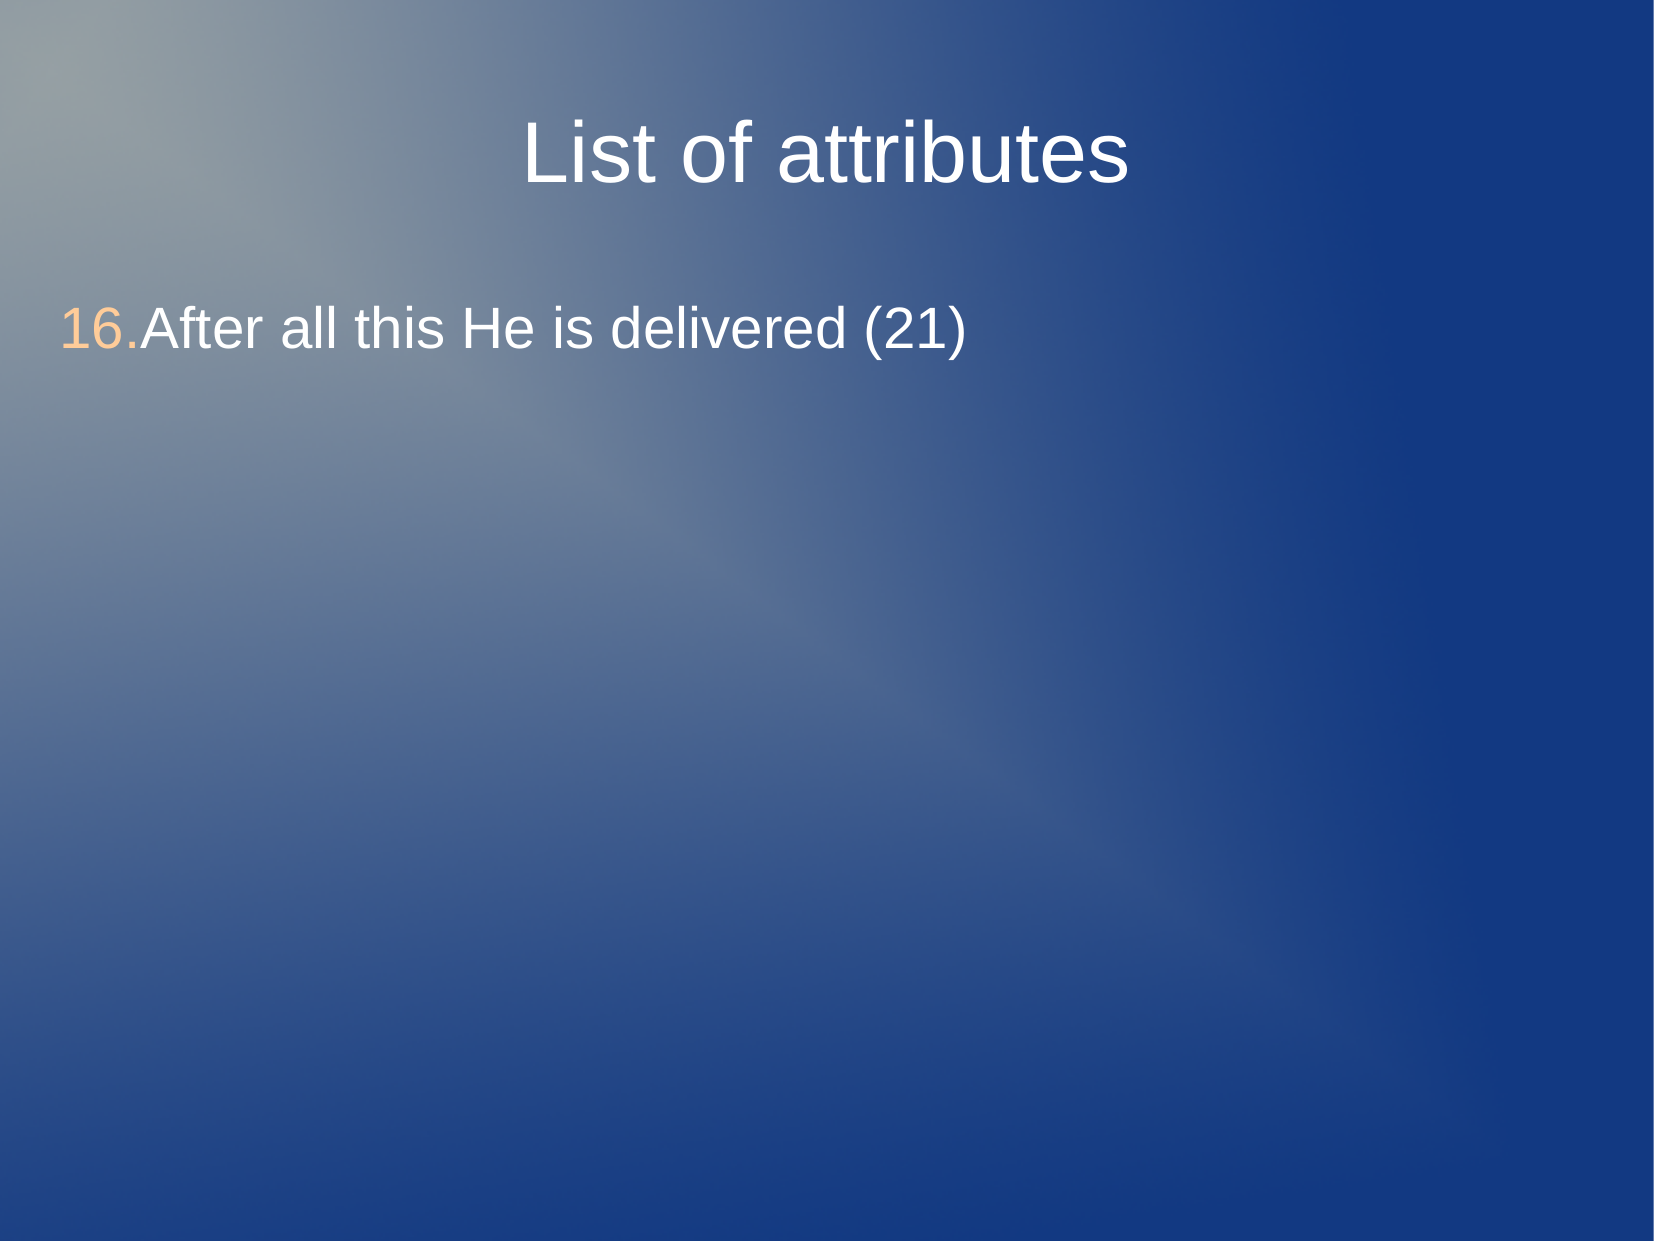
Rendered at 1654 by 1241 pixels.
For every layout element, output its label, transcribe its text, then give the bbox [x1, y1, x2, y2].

title List of attributes [82, 49, 1571, 257]
picture [0, 0, 1654, 1241]
list After all this He is delivered (21) [41, 201, 1531, 1021]
